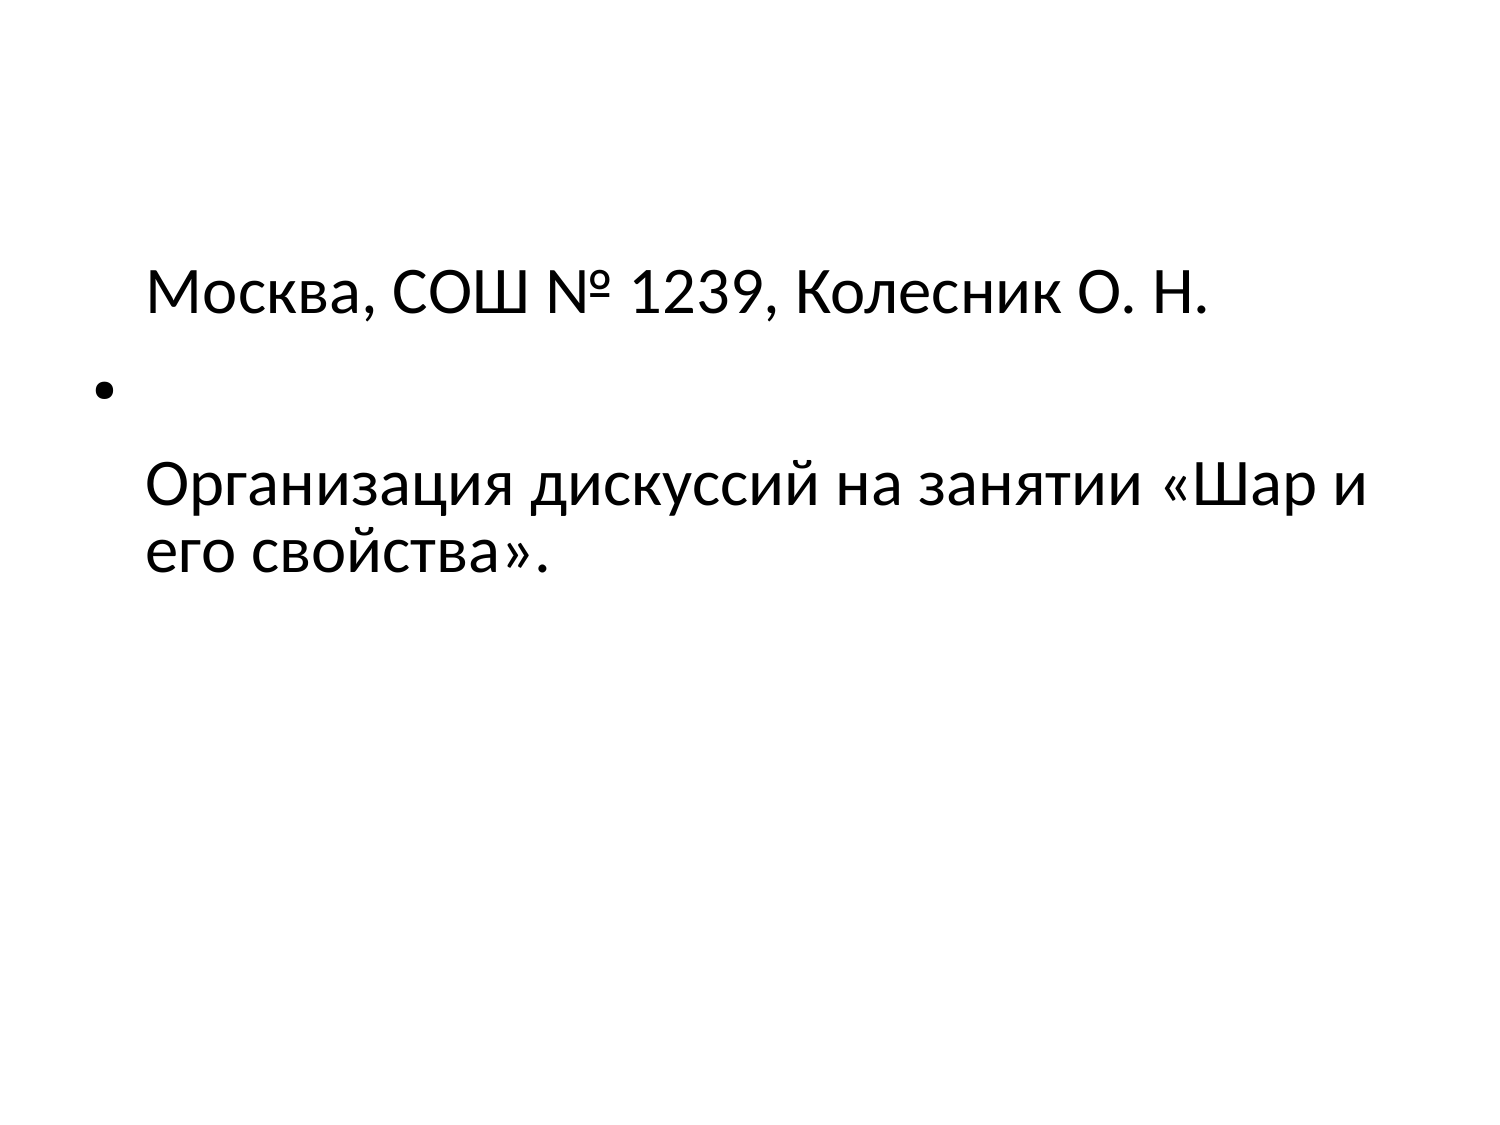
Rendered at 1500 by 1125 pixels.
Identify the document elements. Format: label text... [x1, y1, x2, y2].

list Москва, СОШ № 1239, Колесник О. Н. Организация дискуссий на занятии «Шар и его свойства». [75, 263, 1425, 1006]
